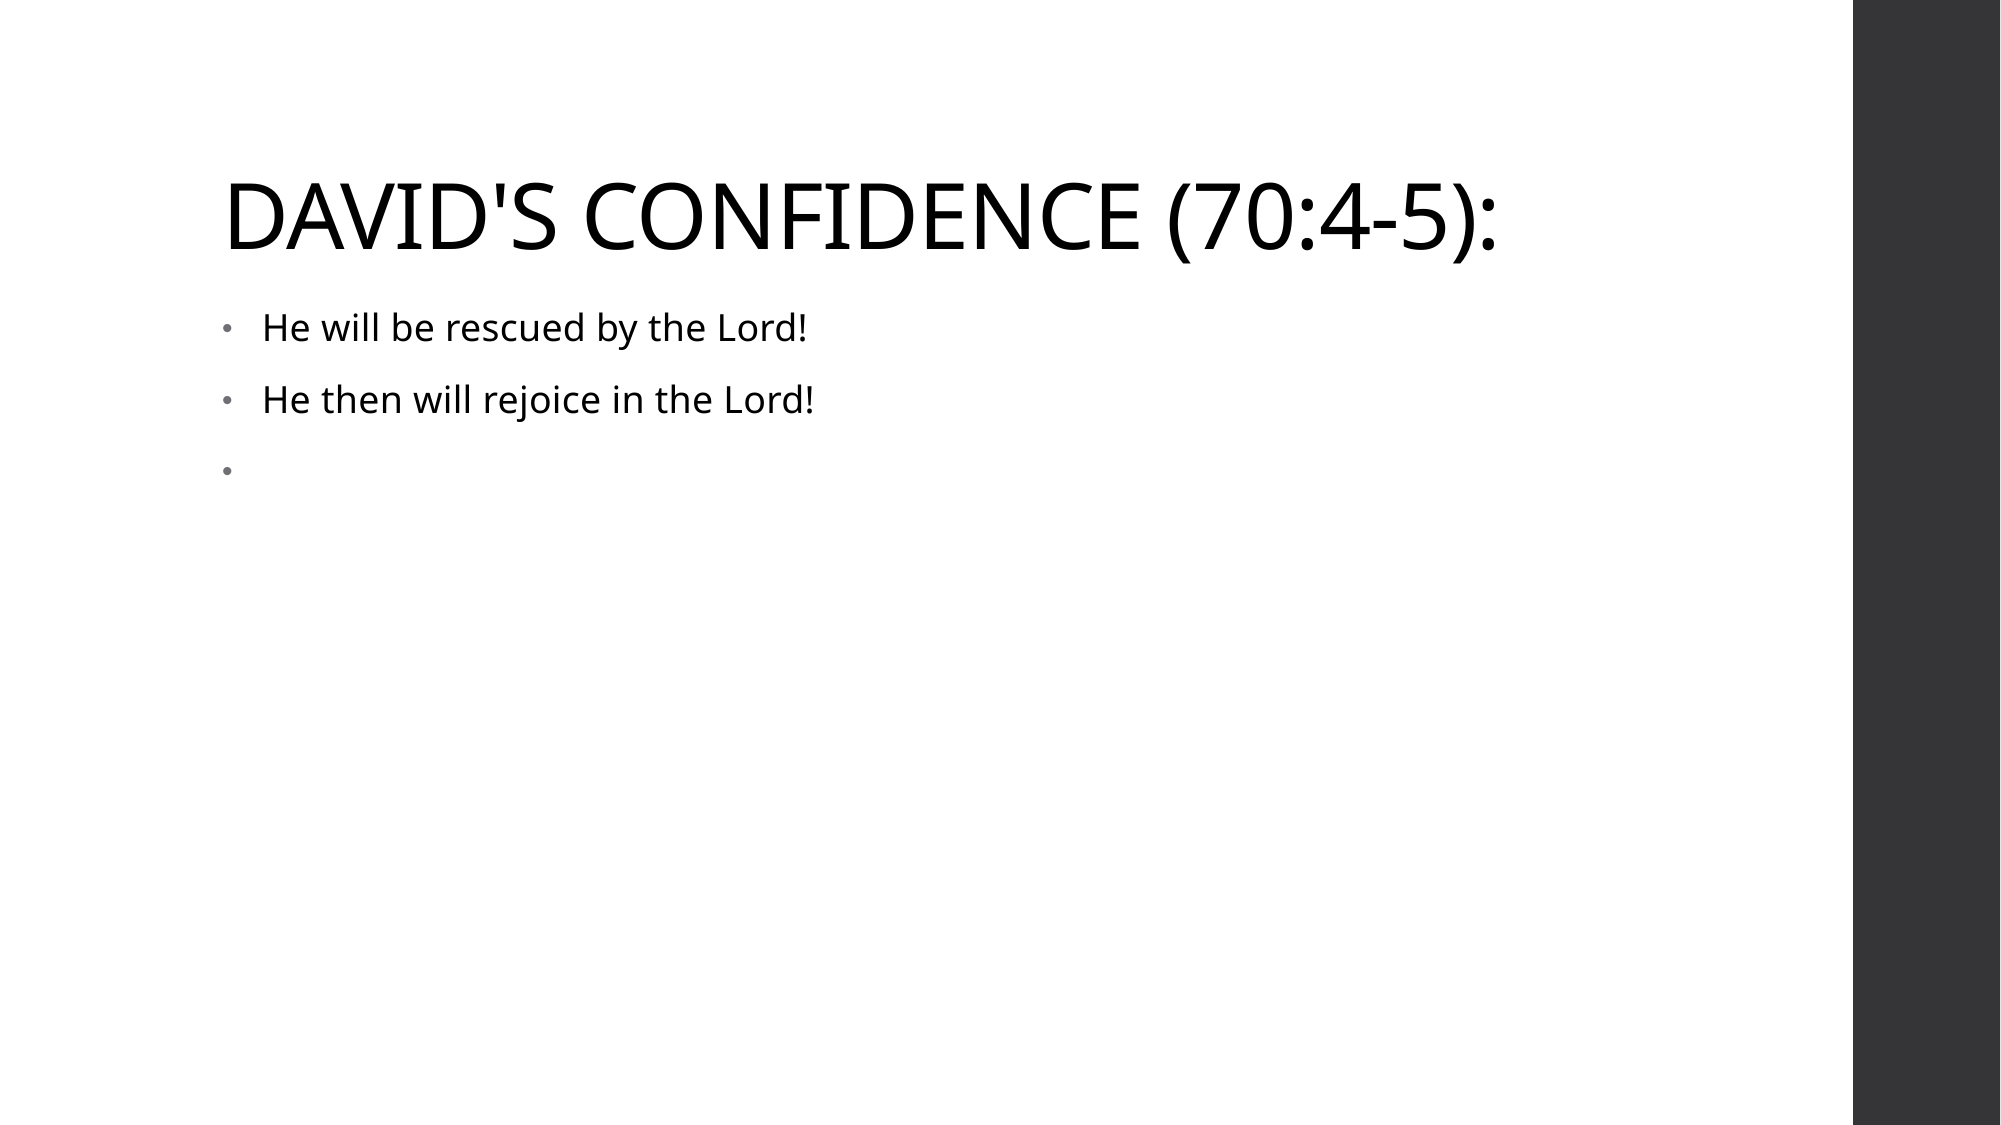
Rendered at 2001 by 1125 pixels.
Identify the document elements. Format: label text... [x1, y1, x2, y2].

list He will be rescued by the Lord! He then will rejoice in the Lord! [206, 299, 1617, 1014]
title DAVID'S CONFIDENCE (70:4-5): [206, 60, 1797, 278]
